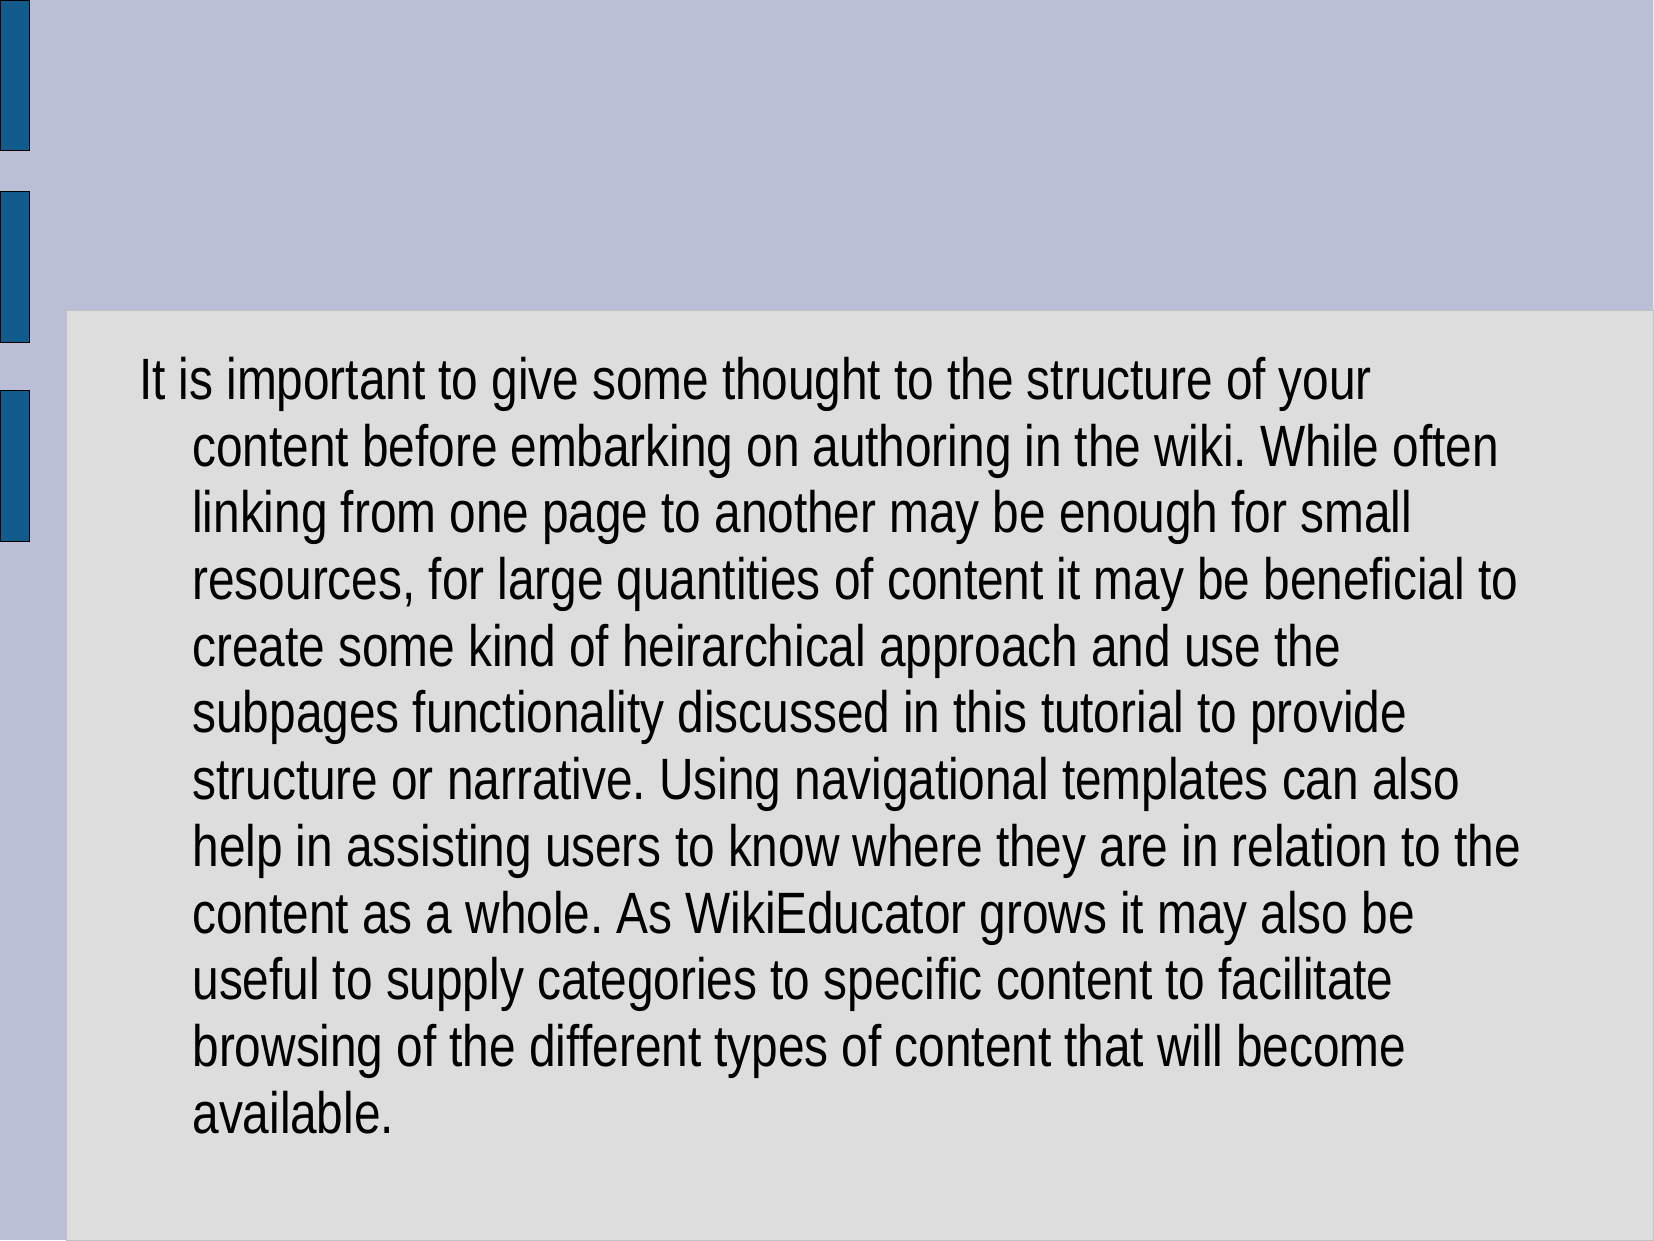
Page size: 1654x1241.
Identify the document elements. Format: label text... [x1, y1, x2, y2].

list It is important to give some thought to the structure of your content before embarking on authoring in the wiki. While often linking from one page to another may be enough for small resources, for large quantities of content it may be beneficial to create some kind of heirarchical approach and use the subpages functionality discussed in this tutorial to provide structure or narrative. Using navigational templates can also help in assisting users to know where they are in relation to the content as a whole. As WikiEducator grows it may also be useful to supply categories to specific content to facilitate browsing of the different types of content that will become available. [121, 344, 1534, 1140]
